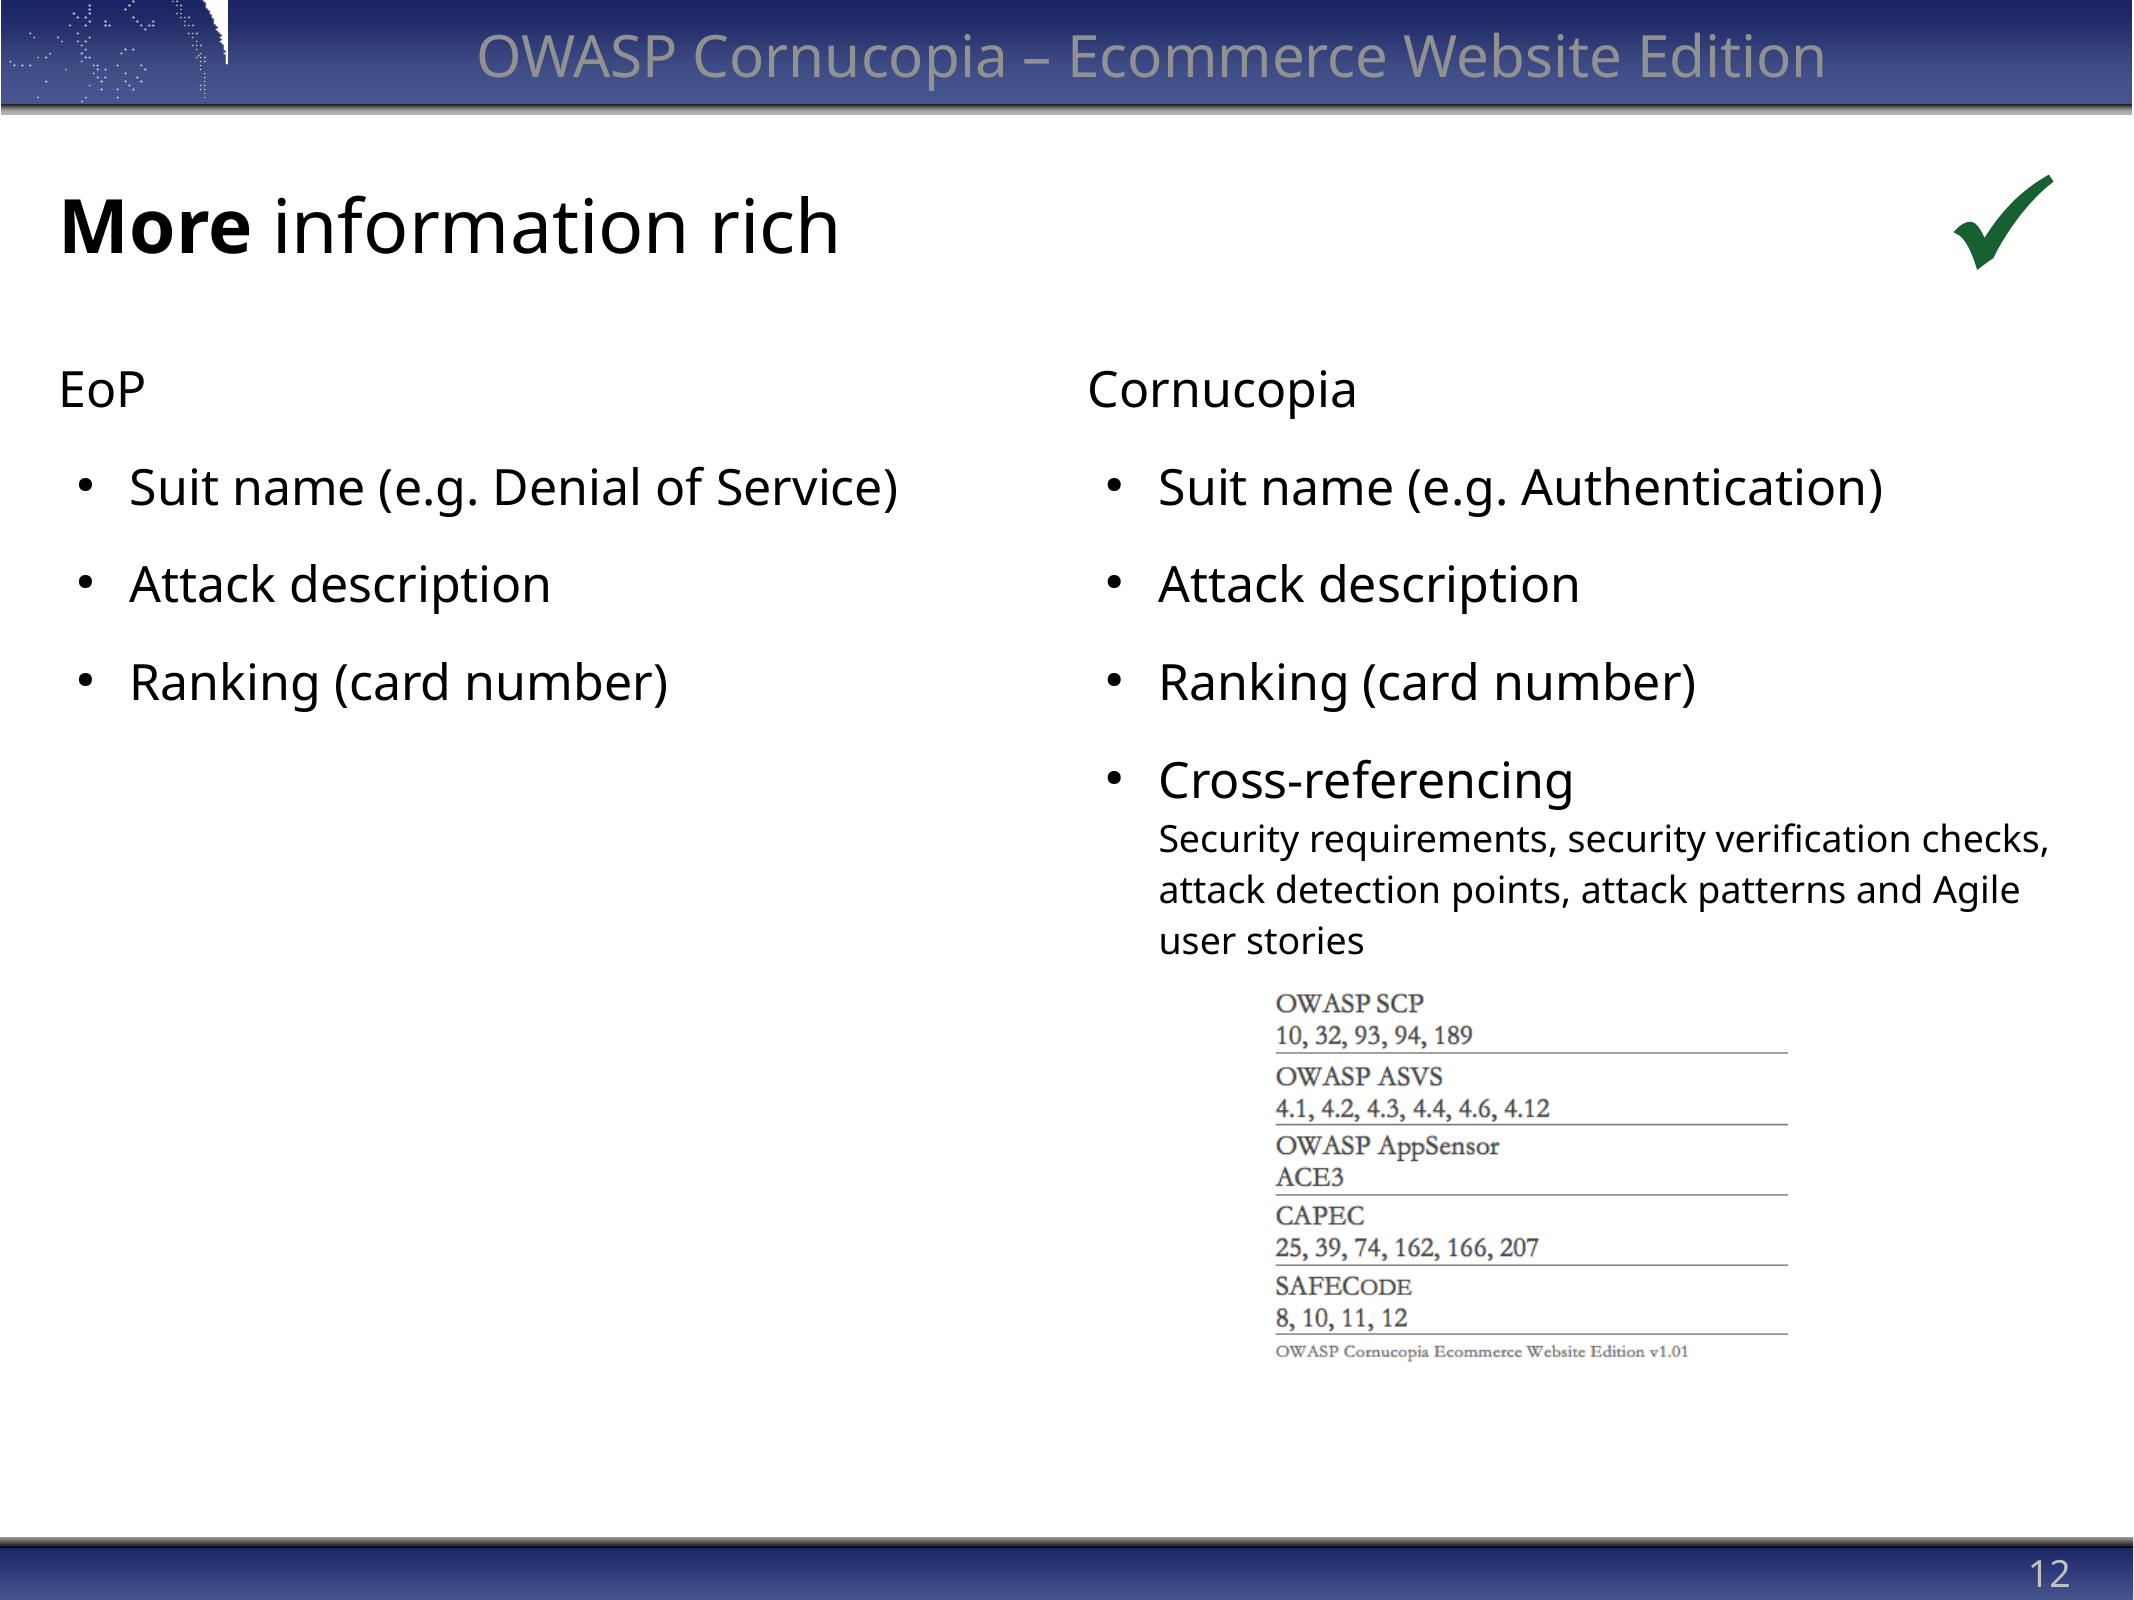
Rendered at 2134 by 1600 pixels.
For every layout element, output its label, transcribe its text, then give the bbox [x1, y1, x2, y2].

picture [1251, 956, 1788, 1398]
title More information rich [58, 124, 2126, 325]
list Cornucopia Suit name (e.g. Authentication) Attack description Ranking (card number) Cross-referencing Security requirements, security verification checks, attack detection points, attack patterns and Agile user stories [1087, 354, 2068, 975]
list EoP Suit name (e.g. Denial of Service) Attack description Ranking (card number) [58, 354, 1039, 1536]
list ü [1730, 177, 2061, 325]
